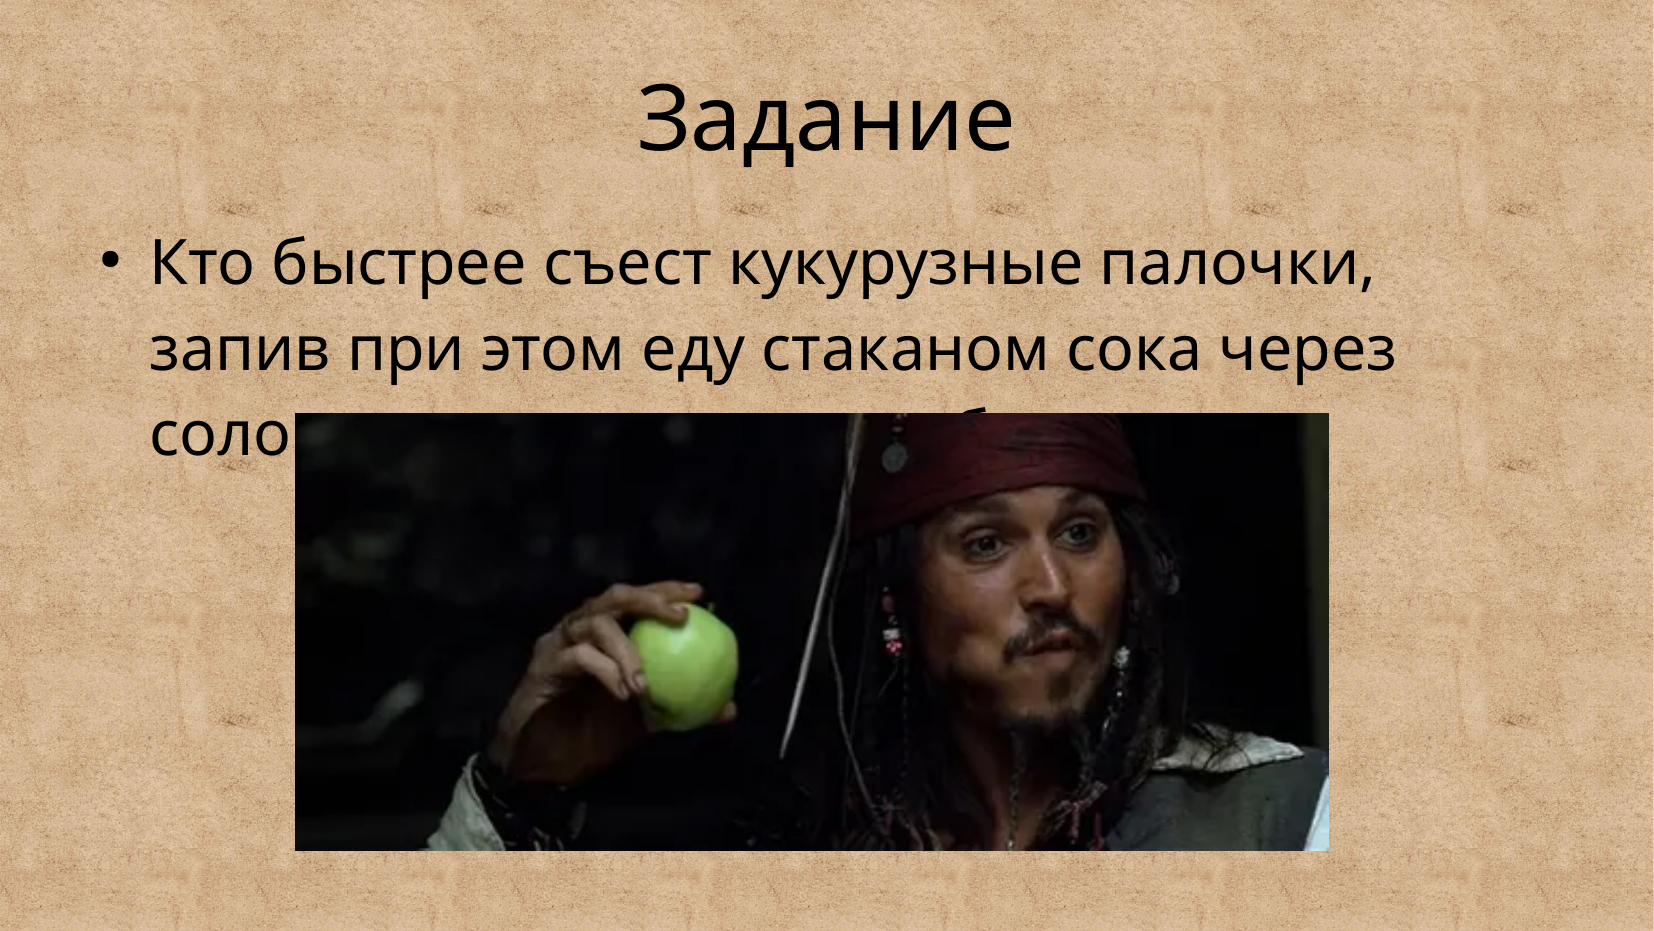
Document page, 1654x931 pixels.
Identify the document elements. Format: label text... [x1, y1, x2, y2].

picture [0, 0, 1654, 931]
title Задание [82, 37, 1571, 193]
list Кто быстрее съест кукурузные палочки, запив при этом еду стаканом сока через соломинку, та команда побеждает. [82, 217, 1565, 475]
